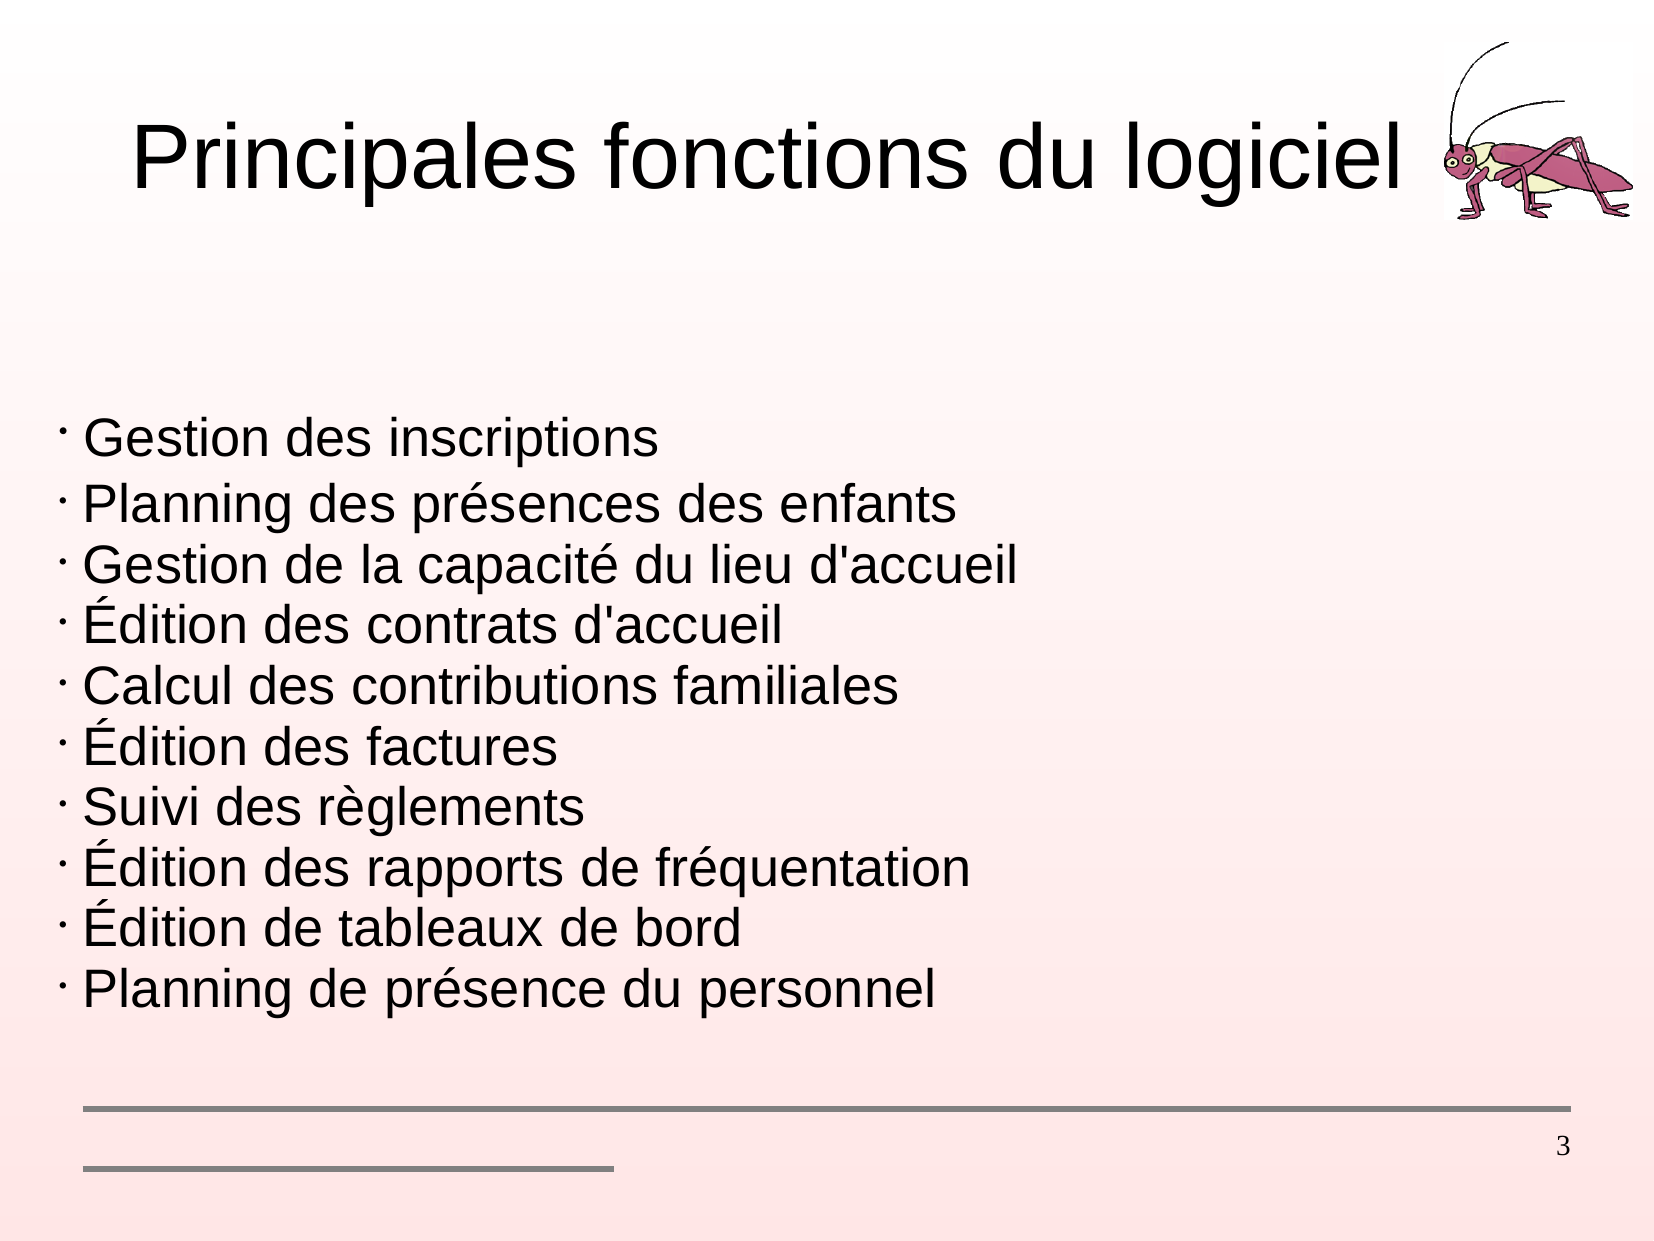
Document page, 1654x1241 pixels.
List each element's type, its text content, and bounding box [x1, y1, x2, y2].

picture [1444, 42, 1633, 220]
title Principales fonctions du logiciel [82, 49, 1571, 257]
subtitle Gestion des inscriptions Planning des présences des enfants Gestion de la capacité du lieu d'accueil Édition des contrats d'accueil Calcul des contributions familiales Édition des factures Suivi des règlements Édition des rapports de fréquentation Édition de tableaux de bord Planning de présence du personnel [59, 287, 1548, 1126]
